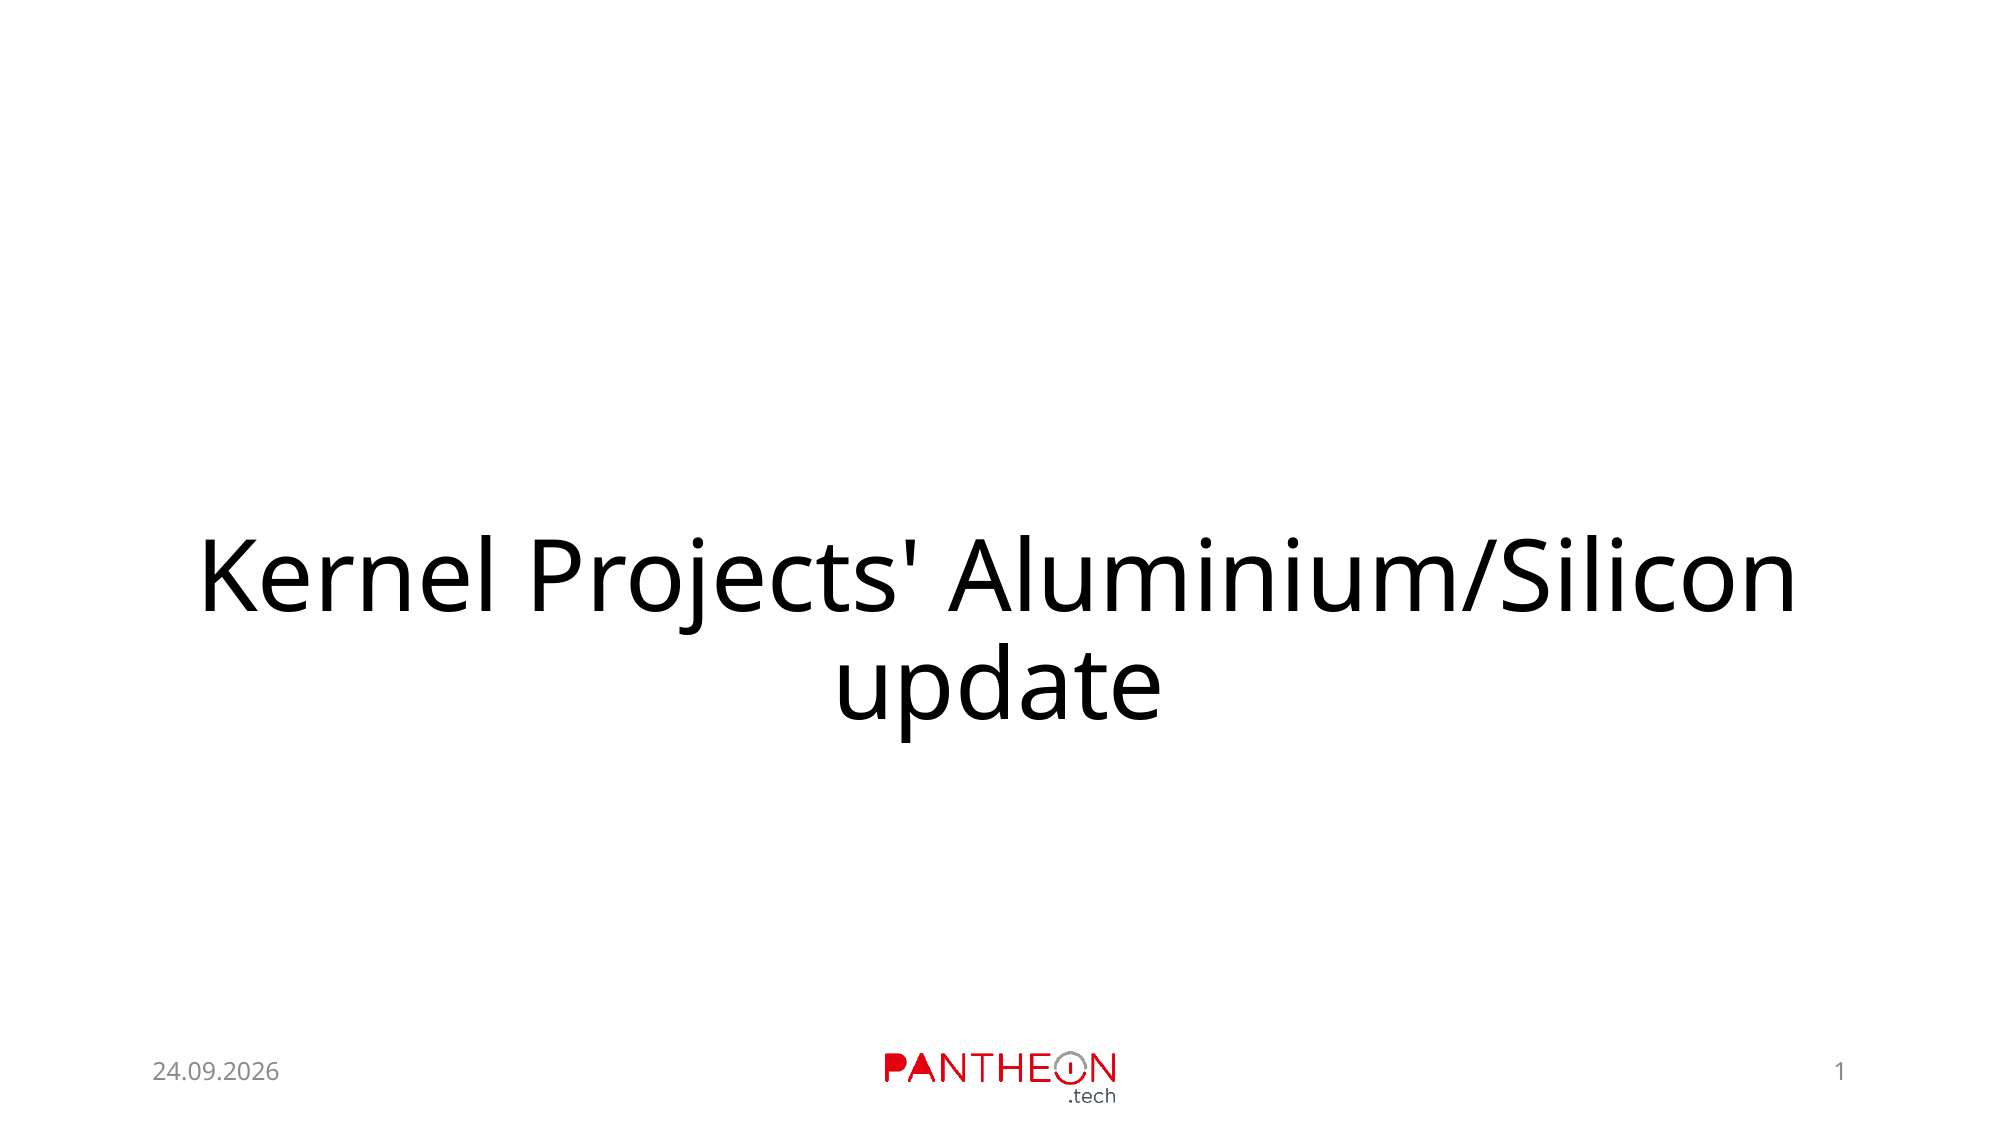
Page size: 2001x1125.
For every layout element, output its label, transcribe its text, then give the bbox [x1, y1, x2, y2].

slide_number 15.10.2020 [137, 1042, 588, 1103]
picture [885, 1051, 1115, 1103]
slide_number <number> [1412, 1042, 1863, 1103]
title Kernel Projects' Aluminium/Silicon update [136, 280, 1862, 749]
